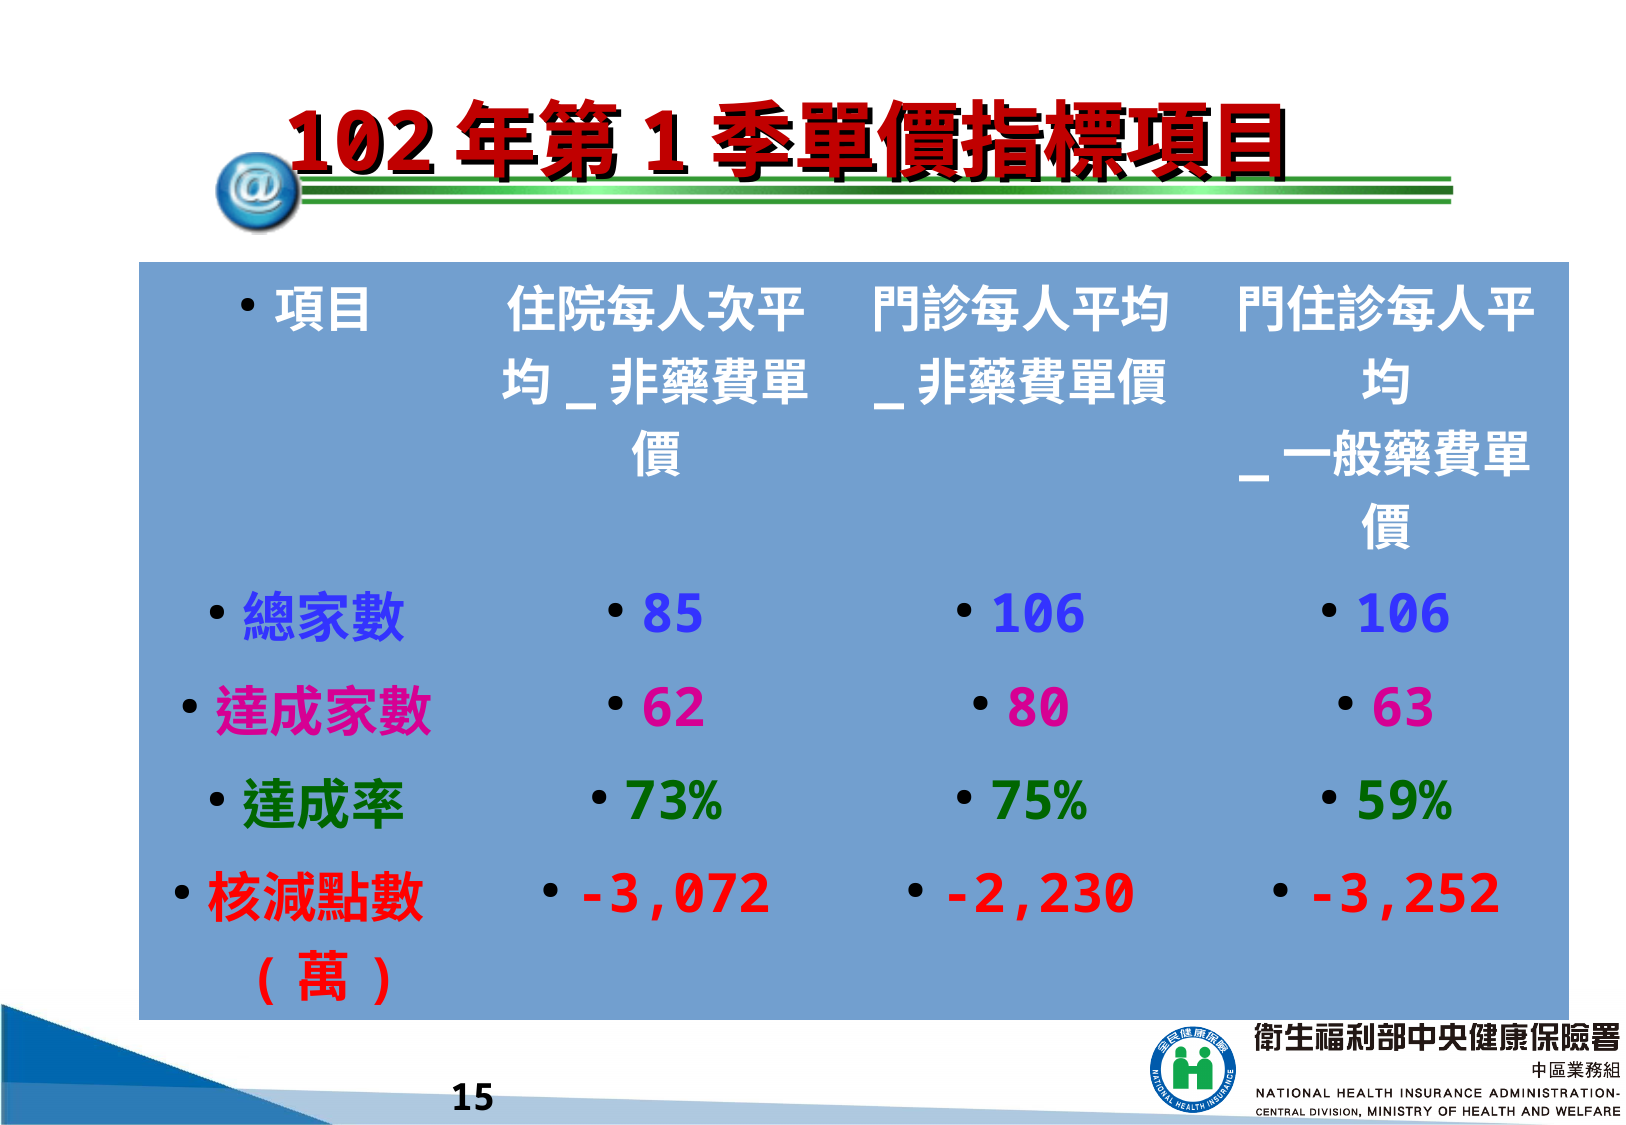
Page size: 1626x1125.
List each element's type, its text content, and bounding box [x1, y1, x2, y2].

table_cell -3,072 [474, 847, 839, 1020]
table_cell 59% [1203, 754, 1569, 847]
table_cell 106 [1203, 567, 1569, 661]
table_cell 85 [474, 567, 839, 661]
table_cell 63 [1203, 661, 1569, 754]
table_cell 核減點數(萬) [139, 847, 474, 1020]
table_header 門診每人平均 _非藥費單價 [839, 262, 1203, 567]
table_header 項目 [139, 262, 474, 567]
table_cell 62 [474, 661, 839, 754]
table_cell 106 [839, 567, 1203, 661]
table_cell 總家數 [139, 567, 474, 661]
table_cell 75% [839, 754, 1203, 847]
text_box 102年第1季單價指標項目 [268, 79, 1625, 268]
table_cell -2,230 [839, 847, 1203, 1020]
table_cell 達成家數 [139, 661, 474, 754]
table_header 住院每人次平均_非藥費單價 [474, 262, 839, 567]
table_cell 73% [474, 754, 839, 847]
table_cell -3,252 [1203, 847, 1569, 1020]
table_cell 80 [839, 661, 1203, 754]
text_box [435, 1065, 815, 1125]
table_cell 達成率 [139, 754, 474, 847]
table_header 門住診每人平均 _一般藥費單價 [1203, 262, 1569, 567]
